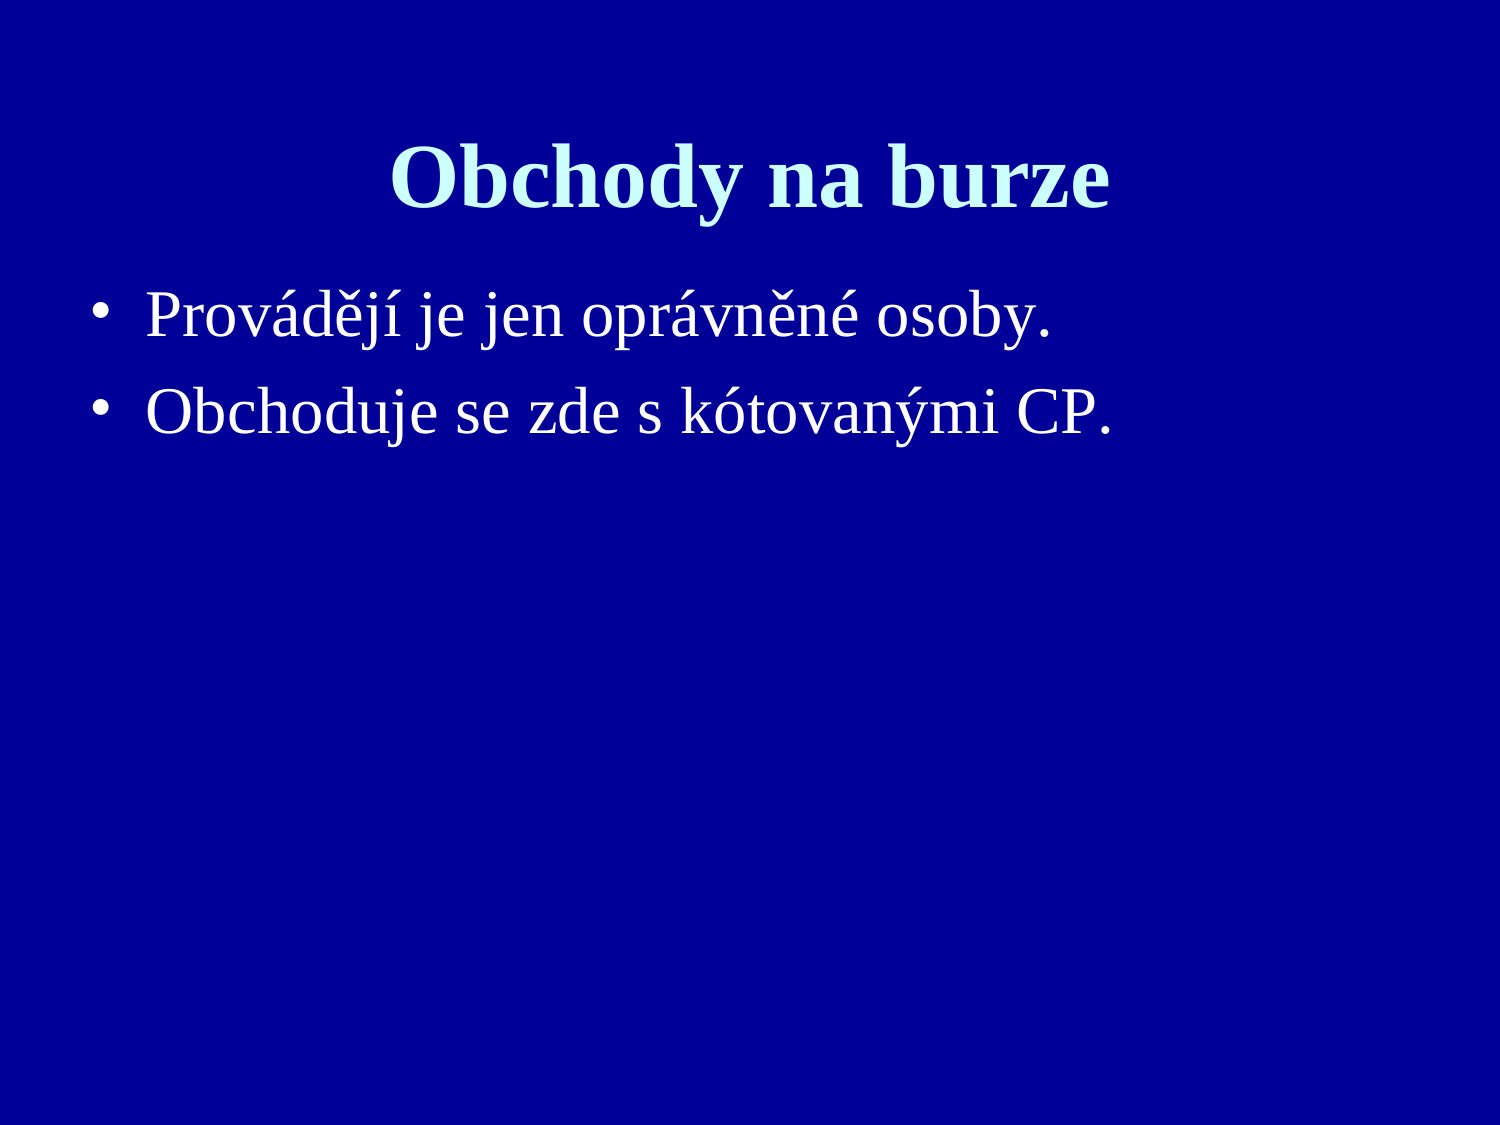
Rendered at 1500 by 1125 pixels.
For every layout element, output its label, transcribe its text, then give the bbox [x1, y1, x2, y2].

list Provádějí je jen oprávněné osoby. Obchoduje se zde s kótovanými CP. [74, 262, 1426, 979]
title Obchody na burze [74, 45, 1426, 234]
